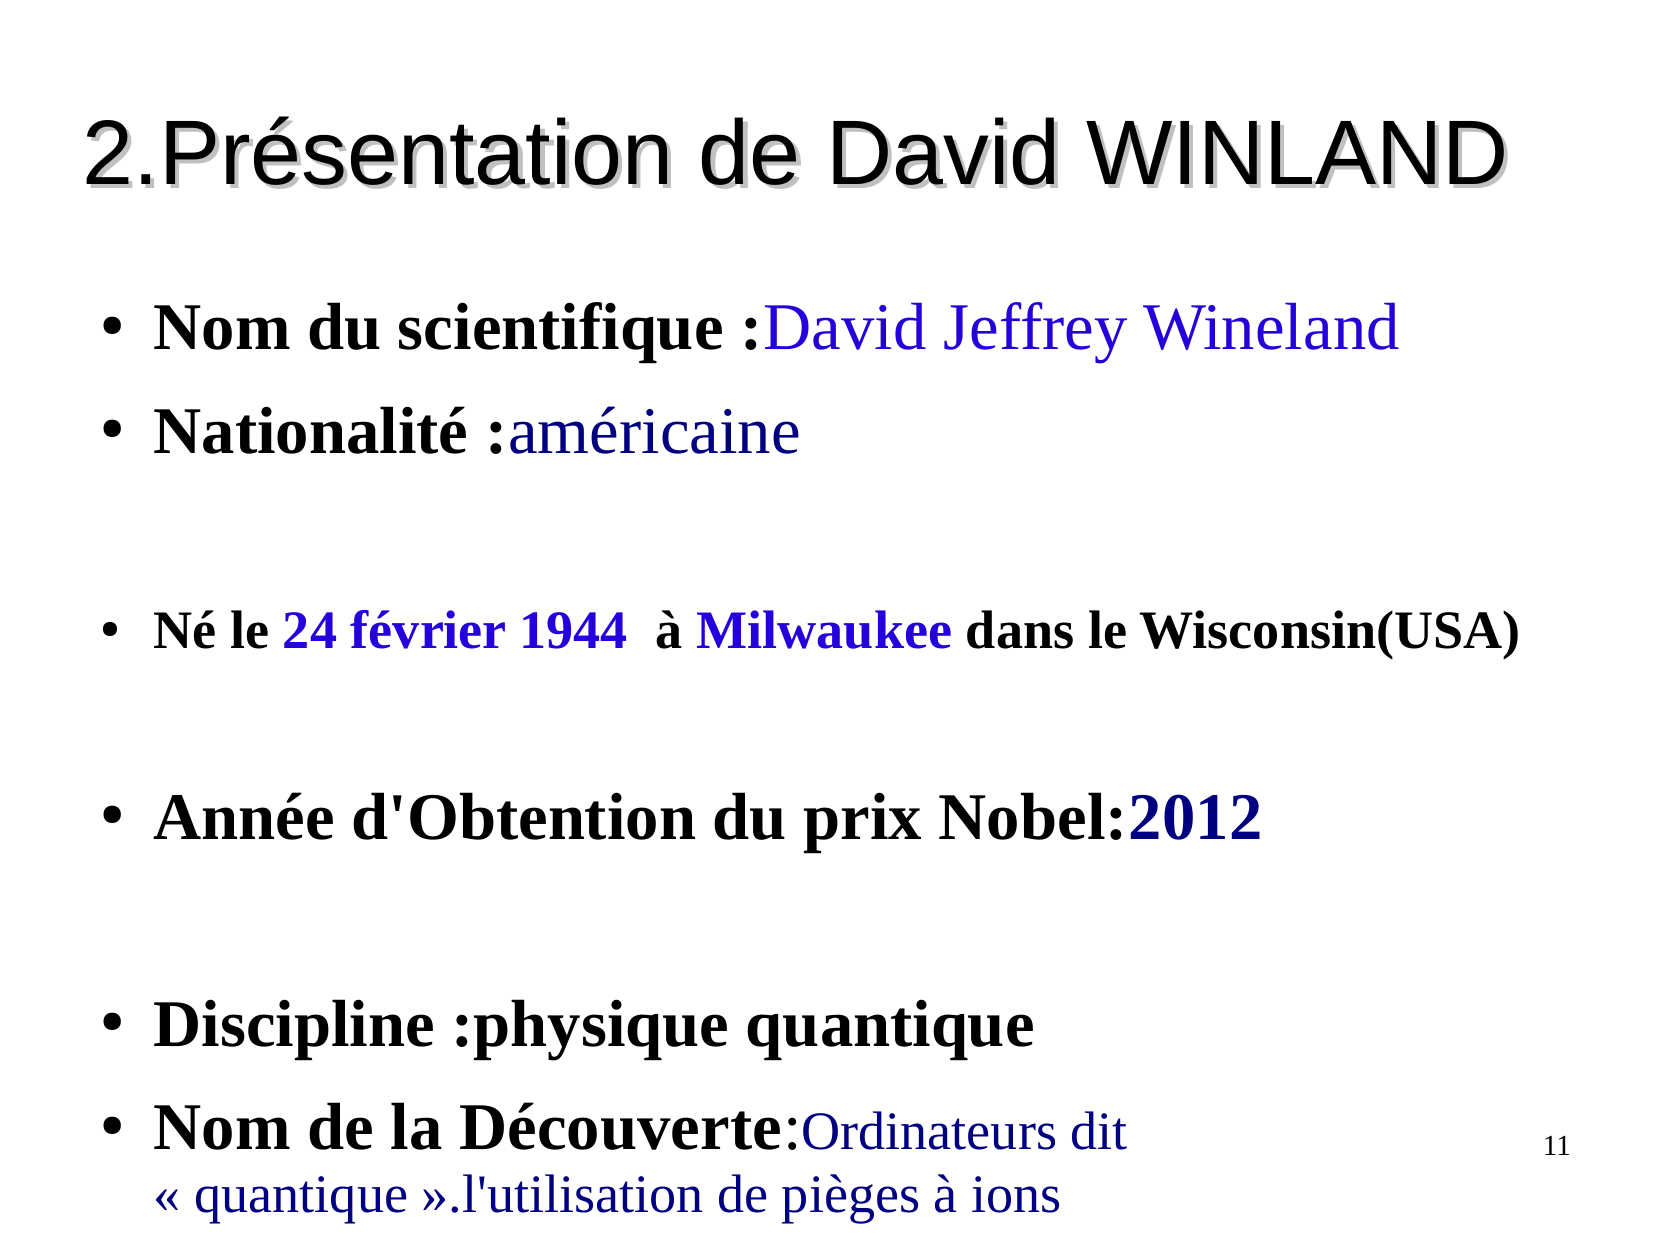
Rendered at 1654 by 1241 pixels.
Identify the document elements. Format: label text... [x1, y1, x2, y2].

list Nom du scientifique :David Jeffrey Wineland Nationalité :américaine Né le 24 février 1944 à Milwaukee dans le Wisconsin(USA) Année d'Obtention du prix Nobel:2012 Discipline :physique quantique Nom de la Découverte:Ordinateurs dit « quantique ».l'utilisation de pièges à ions [82, 290, 1571, 1228]
title 2.Présentation de David WINLAND [82, 49, 1571, 257]
